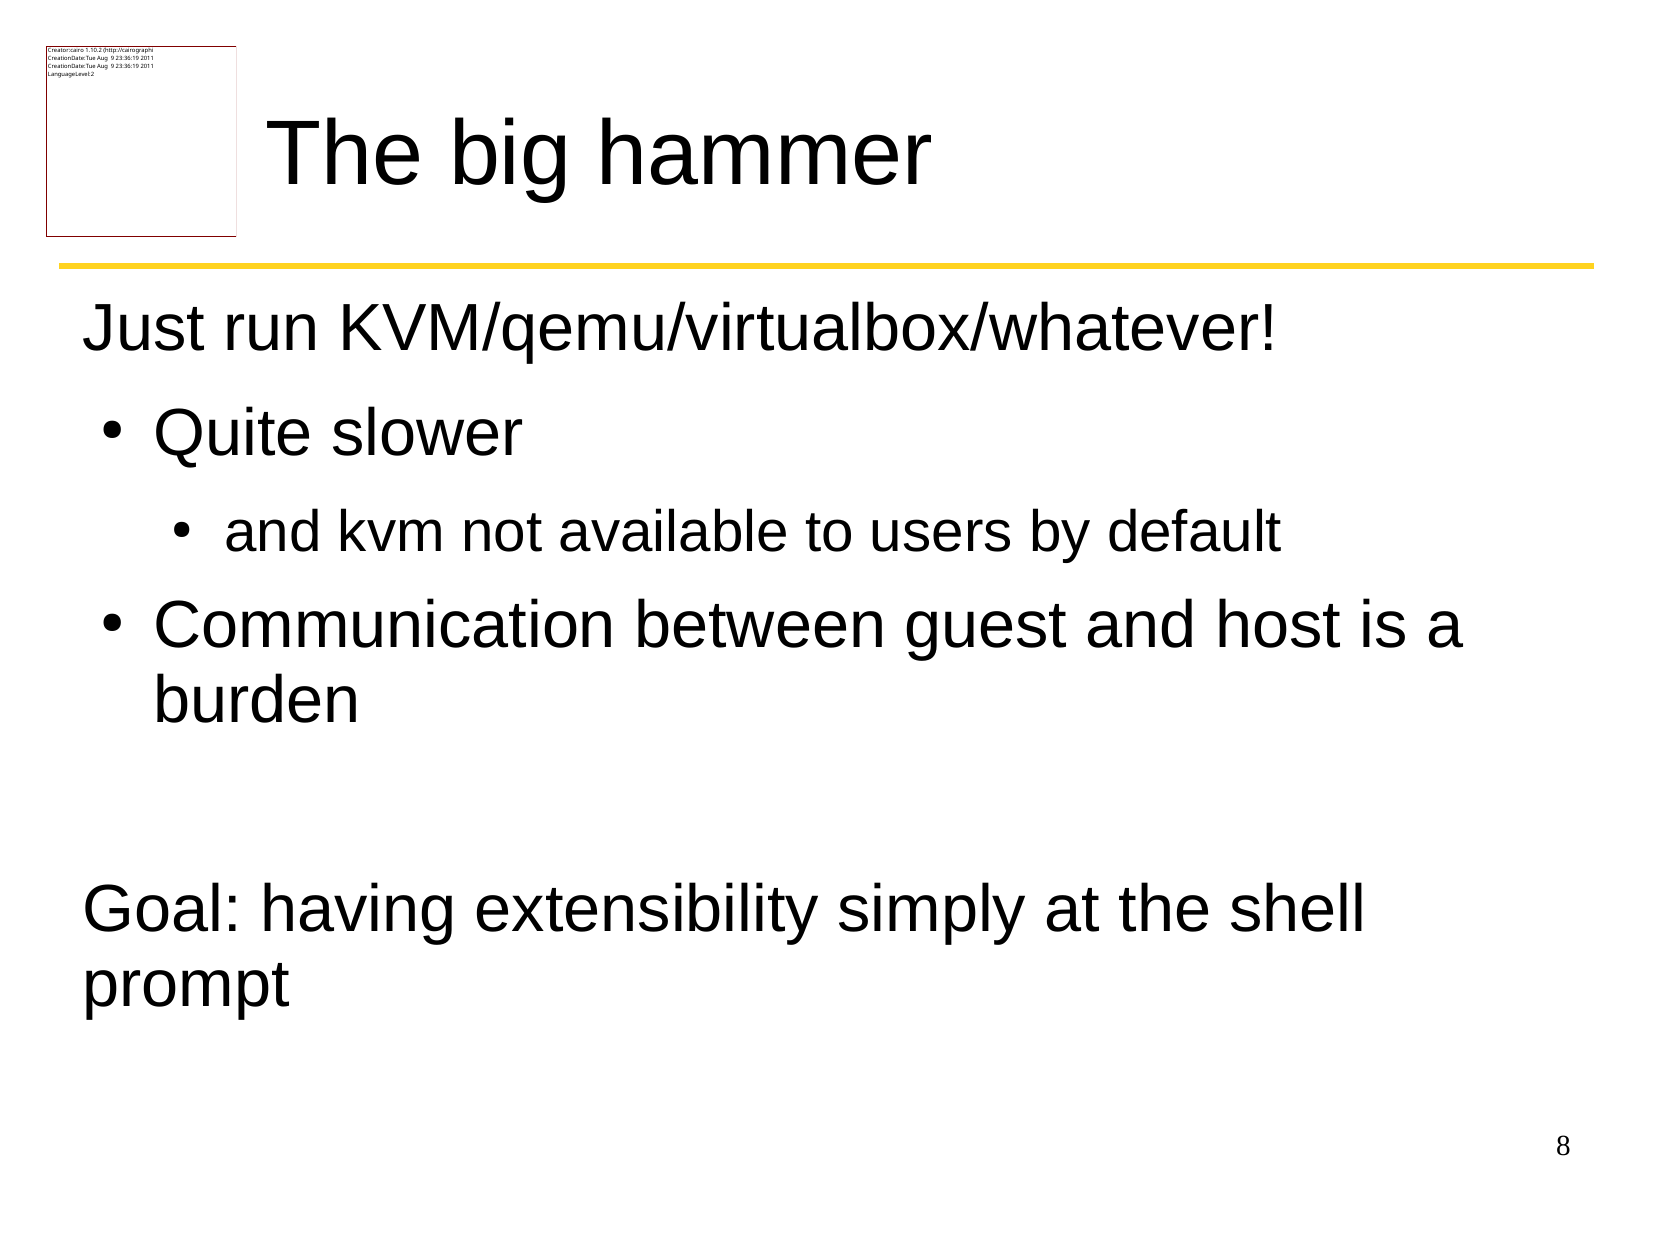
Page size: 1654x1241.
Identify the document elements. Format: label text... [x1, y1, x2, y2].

list Just run KVM/qemu/virtualbox/whatever! Quite slower and kvm not available to users by default Communication between guest and host is a burden Goal: having extensibility simply at the shell prompt [82, 290, 1571, 1109]
title The big hammer [265, 49, 1571, 257]
